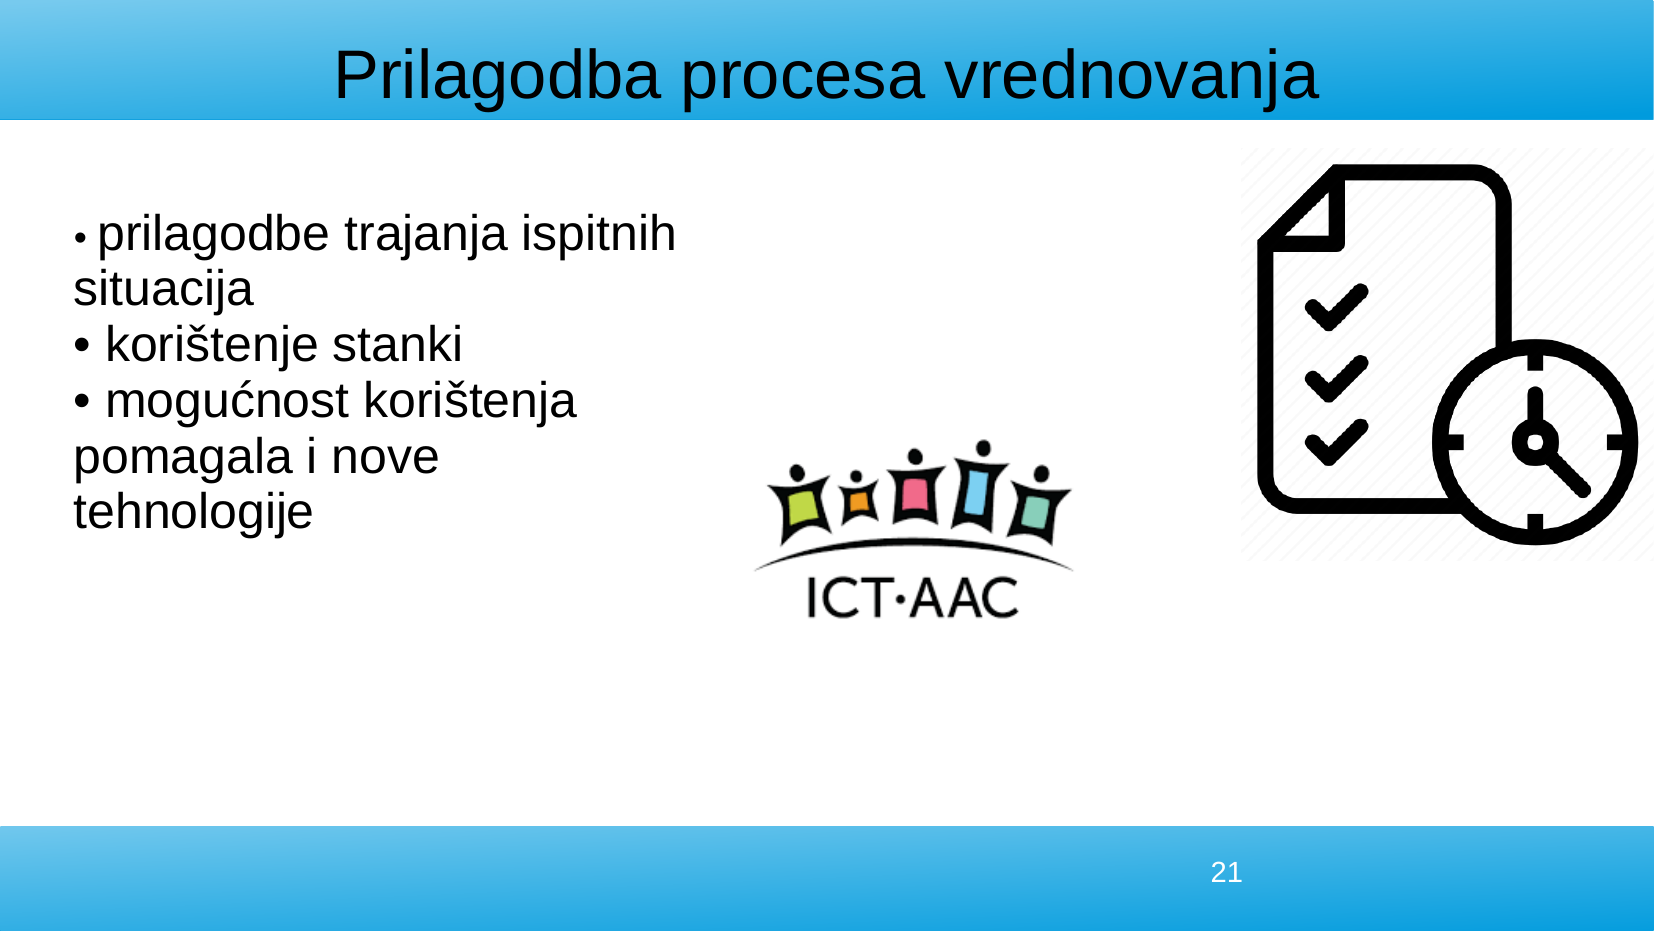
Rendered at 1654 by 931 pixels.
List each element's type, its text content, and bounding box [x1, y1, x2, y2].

text_box • prilagodbe trajanja ispitnih situacija • korištenje stanki • mogućnost korištenja pomagala i nove tehnologije [59, 197, 709, 768]
picture [1241, 148, 1654, 562]
text_box [1210, 856, 1595, 916]
title Prilagodba procesa vrednovanja [59, 29, 1595, 108]
picture [708, 388, 1133, 680]
